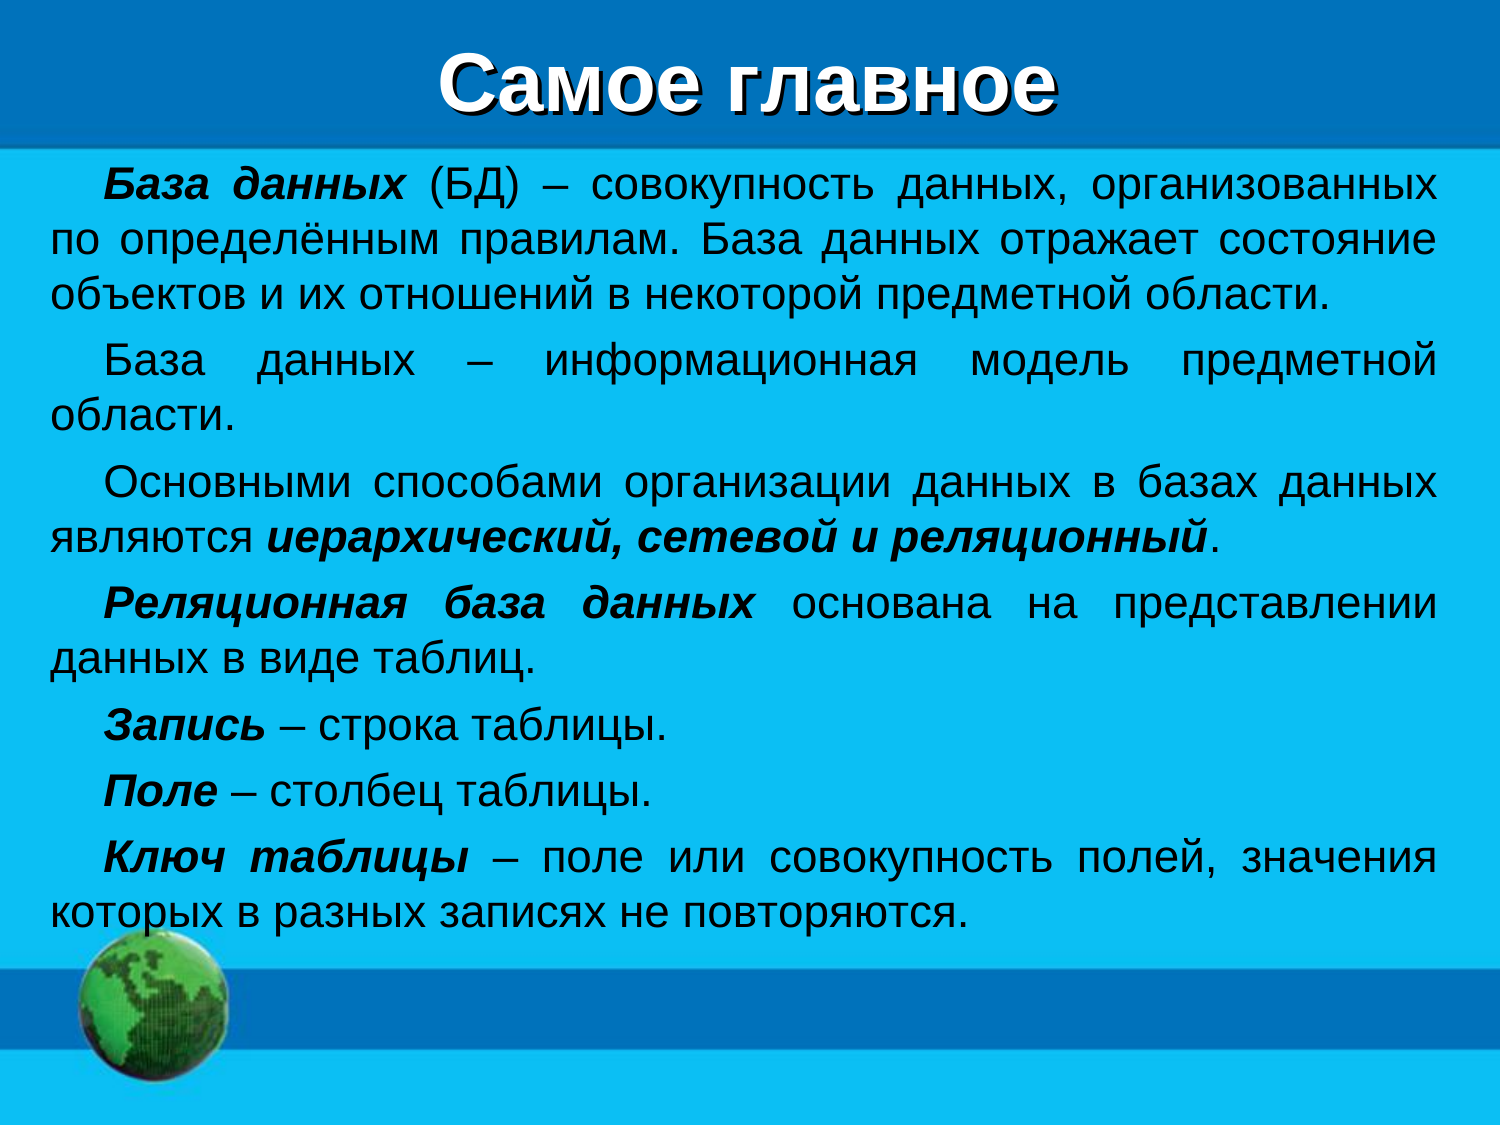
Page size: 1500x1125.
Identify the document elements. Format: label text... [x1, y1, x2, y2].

picture [0, 0, 1500, 146]
text_box Самое главное [59, 31, 1437, 126]
picture [0, 945, 1500, 1086]
text_box База данных (БД) – совокупность данных, организованных по определённым правилам. База данных отражает состояние объектов и их отношений в некоторой предметной области. База данных – информационная модель предметной области. Основными способами организации данных в базах данных являются иерархический, сетевой и реляционный. Реляционная база данных основана на представлении данных в виде таблиц. Запись – строка таблицы. Поле – столбец таблицы. Ключ таблицы – поле или совокупность полей, значения которых в разных записях не повторяются. [35, 145, 1454, 945]
